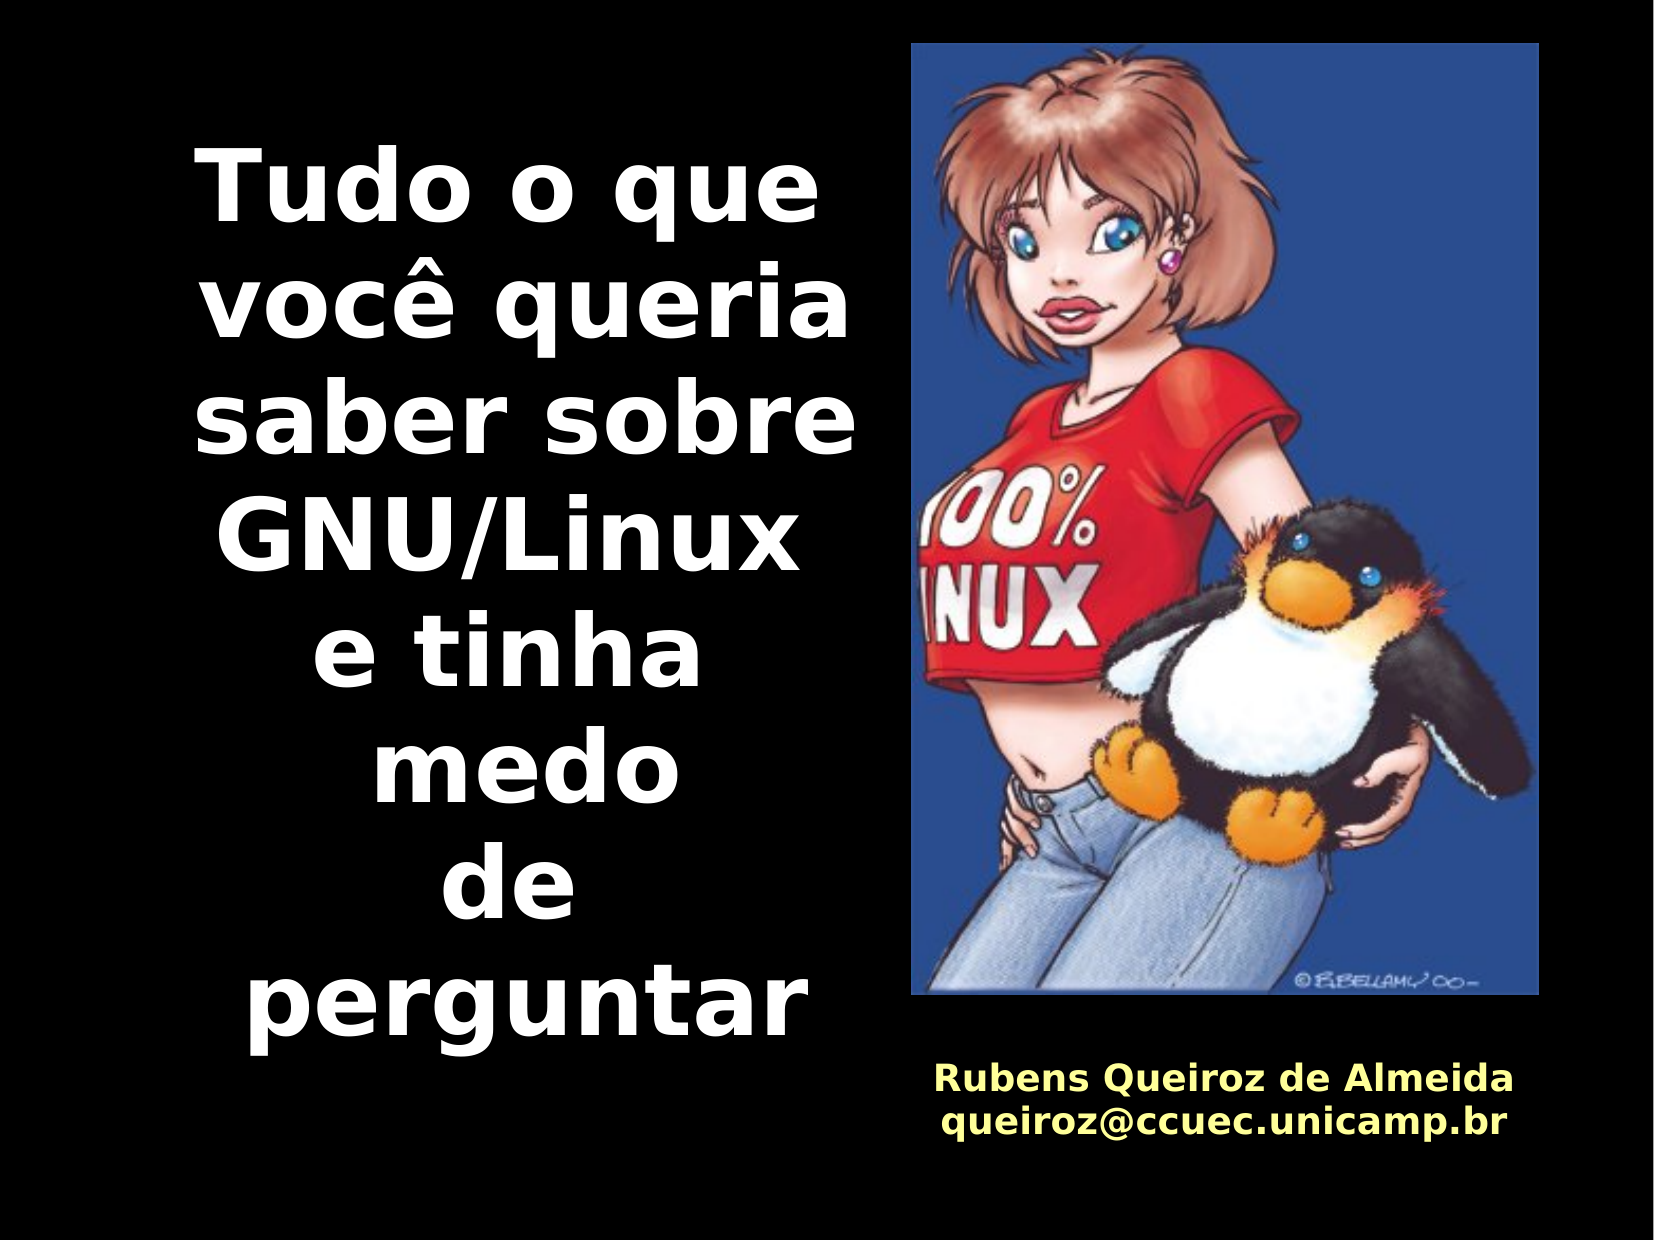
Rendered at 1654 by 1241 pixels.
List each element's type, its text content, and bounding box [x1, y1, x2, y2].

text_box Rubens Queiroz de Almeida queiroz@ccuec.unicamp.br [932, 1056, 1516, 1157]
picture [911, 43, 1539, 995]
text_box Tudo o que você queria saber sobre GNU/Linux e tinha medo de perguntar [192, 128, 867, 1179]
